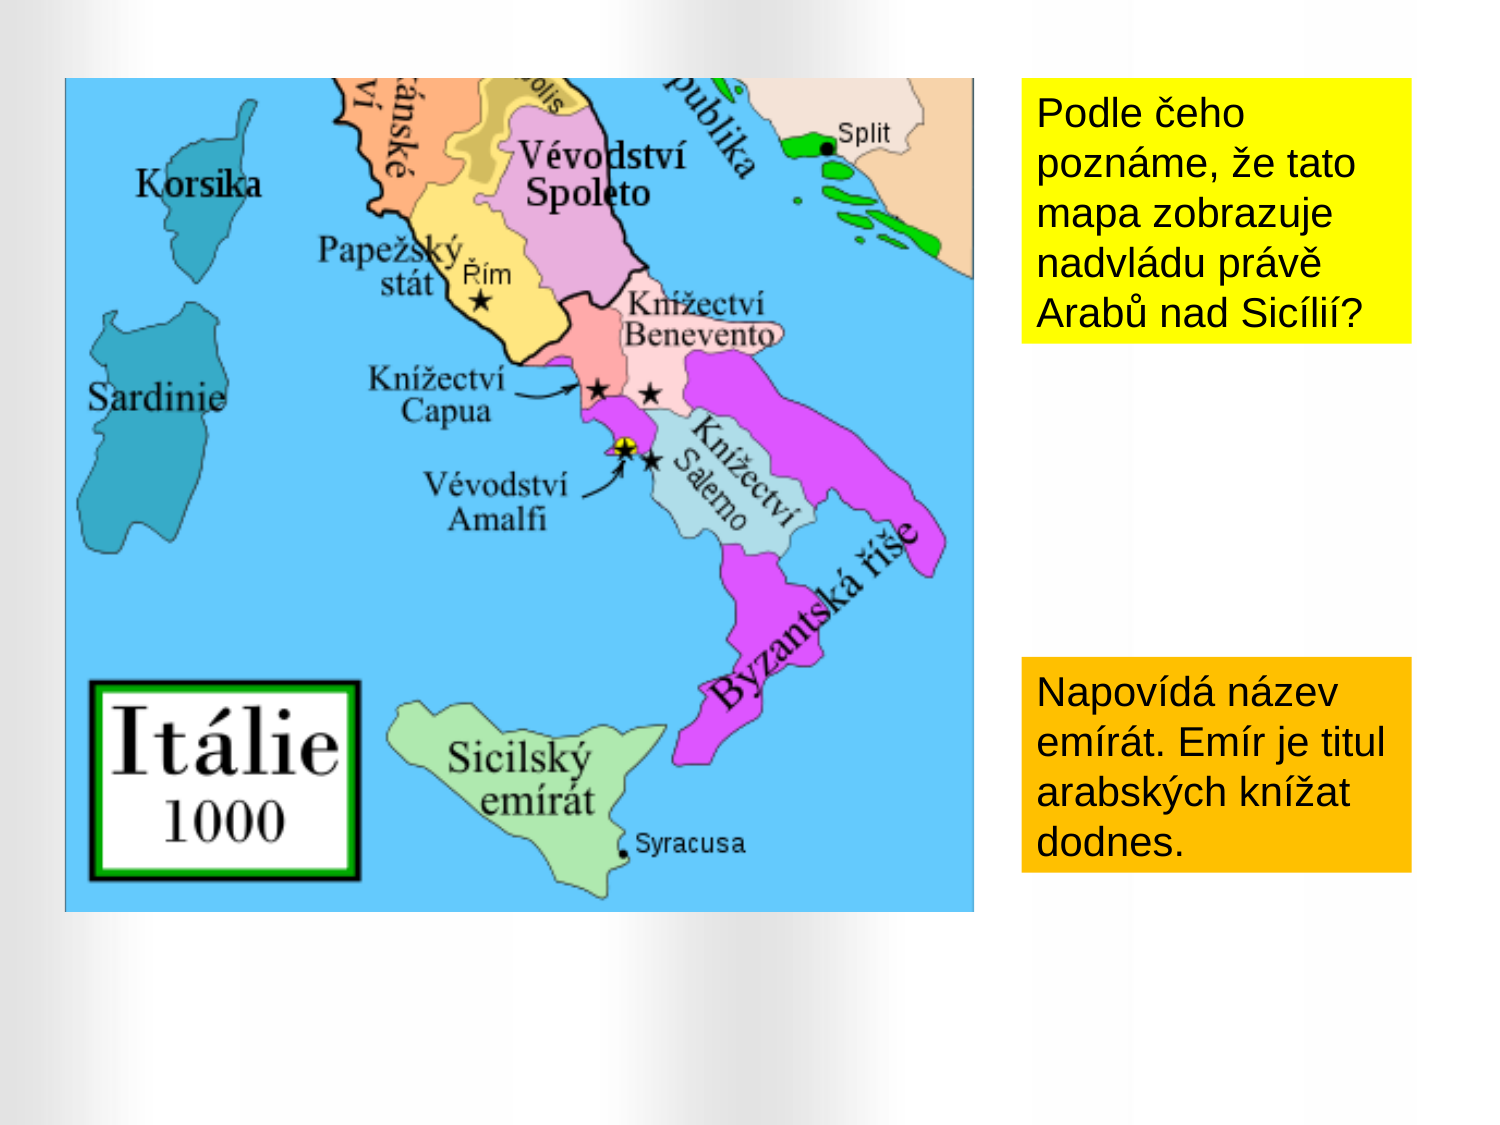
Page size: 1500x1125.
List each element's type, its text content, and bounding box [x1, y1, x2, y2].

text_box Napovídá název emírát. Emír je titul arabských knížat dodnes. [1021, 656, 1412, 873]
text_box Podle čeho poznáme, že tato mapa zobrazuje nadvládu právě Arabů nad Sicílií? [1021, 78, 1412, 344]
picture [0, 0, 1500, 1125]
